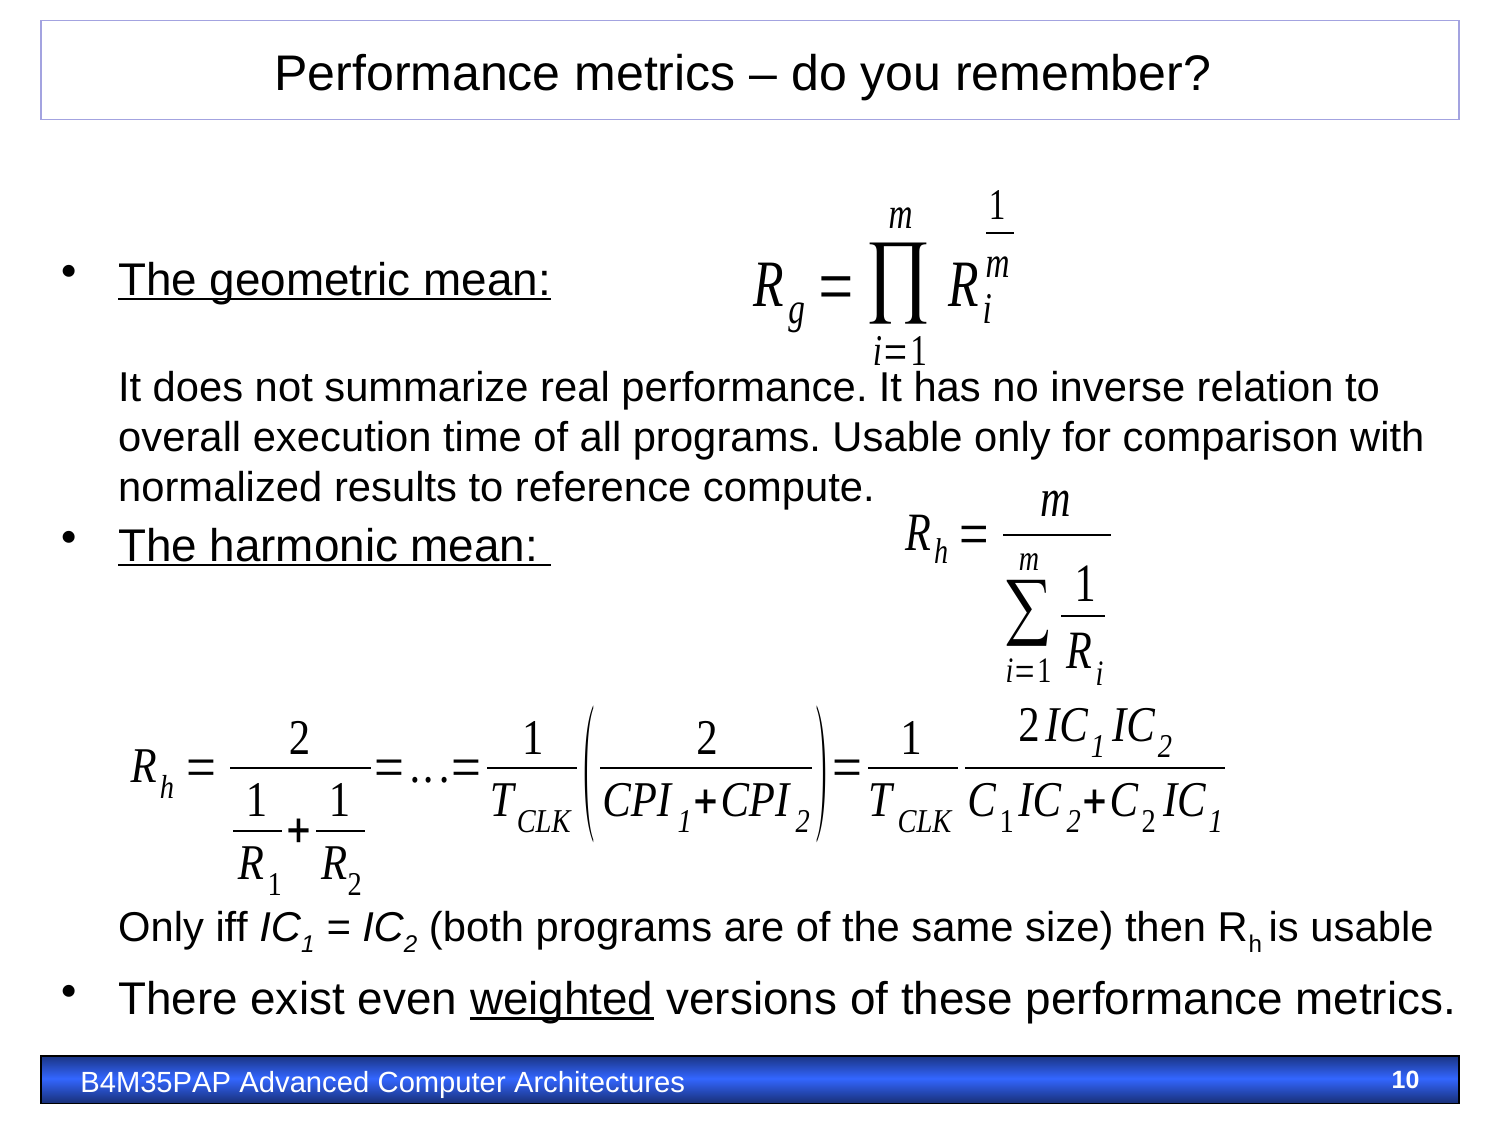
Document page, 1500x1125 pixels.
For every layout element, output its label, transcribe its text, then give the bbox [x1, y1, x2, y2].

chart [117, 698, 1243, 902]
chart [891, 469, 1127, 693]
list The geometric mean: It does not summarize real performance. It has no inverse relation to overall execution time of all programs. Usable only for comparison with normalized results to reference compute. The harmonic mean: Only iff IC1 = IC2 (both programs are of the same size) then Rh is usable There exist even weighted versions of these performance metrics. [46, 202, 1481, 1030]
title Performance metrics – do you remember? [41, 20, 1459, 120]
chart [738, 182, 1032, 376]
